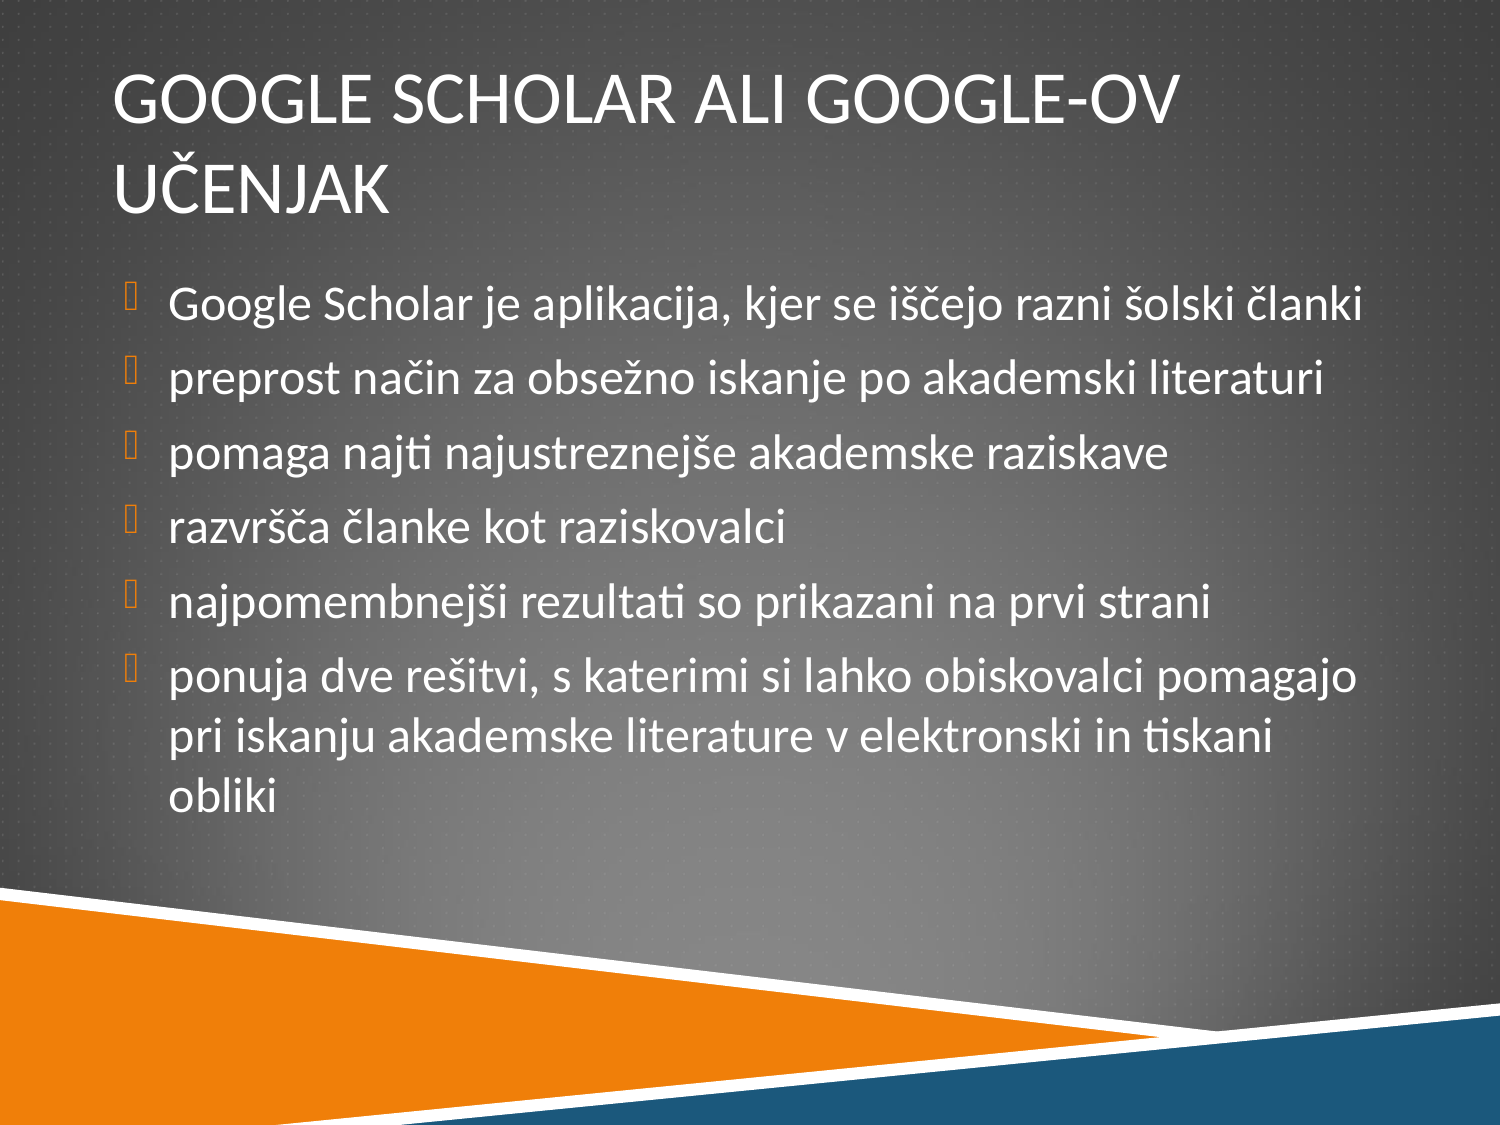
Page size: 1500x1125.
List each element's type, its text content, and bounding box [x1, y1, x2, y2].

list Google Scholar je aplikacija, kjer se iščejo razni šolski članki preprost način za obsežno iskanje po akademski literaturi pomaga najti najustreznejše akademske raziskave razvršča članke kot raziskovalci najpomembnejši rezultati so prikazani na prvi strani ponuja dve rešitvi, s katerimi si lahko obiskovalci pomagajo pri iskanju akademske literature v elektronski in tiskani obliki [112, 262, 1388, 951]
title GOOGLE SCHOLAR ALI GOOGLE-OV UČENJAK [112, 41, 1388, 237]
picture [0, 0, 1500, 1031]
